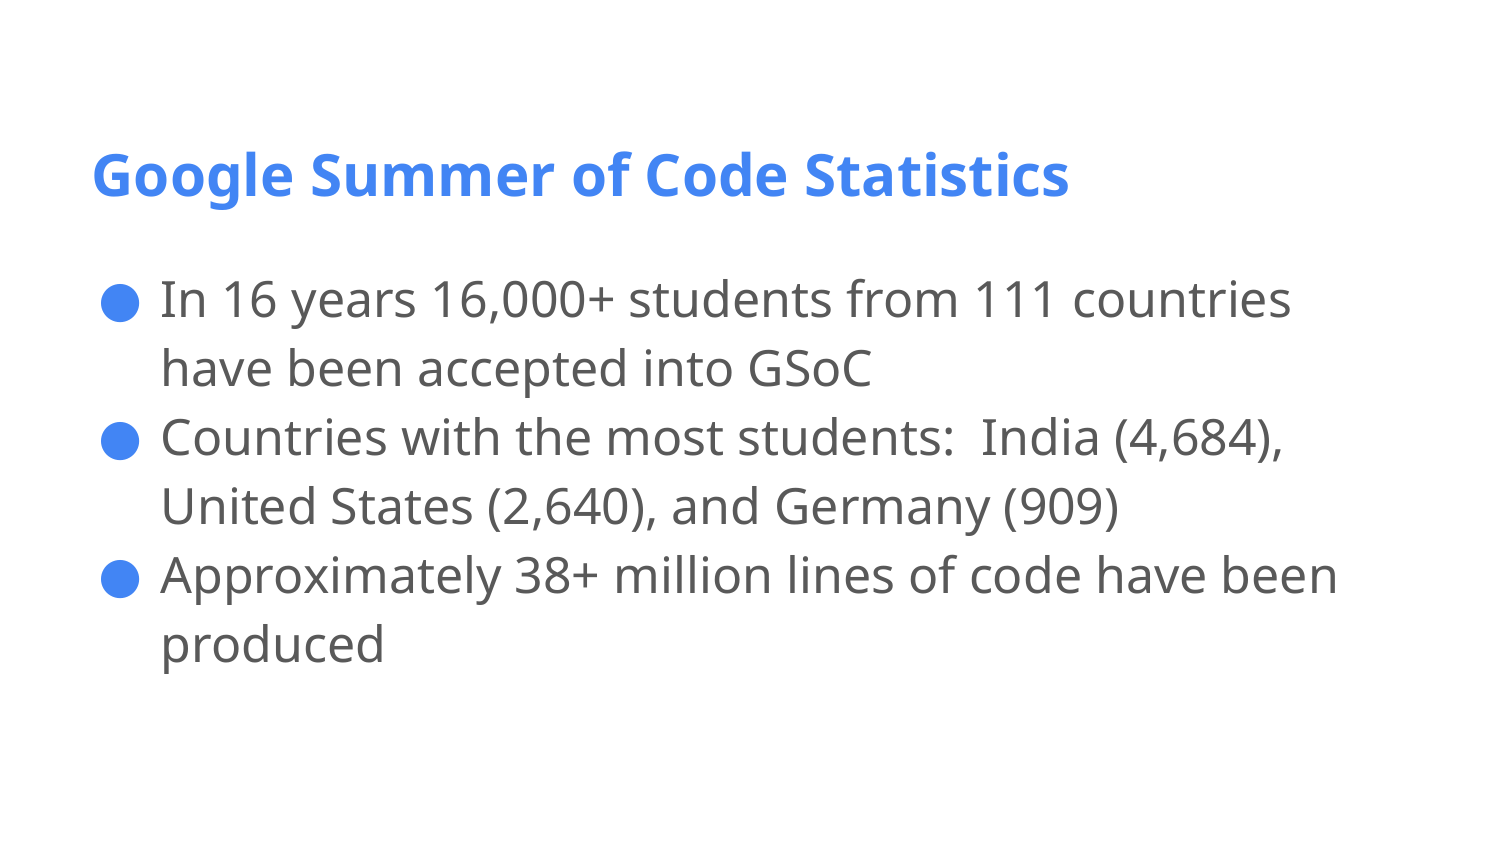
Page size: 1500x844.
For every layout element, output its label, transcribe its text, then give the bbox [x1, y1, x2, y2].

text_box In 16 years 16,000+ students from 111 countries have been accepted into GSoC Countries with the most students: India (4,684), United States (2,640), and Germany (909) Approximately 38+ million lines of code have been produced [70, 243, 1371, 688]
text_box Google Summer of Code Statistics [76, 123, 1255, 224]
